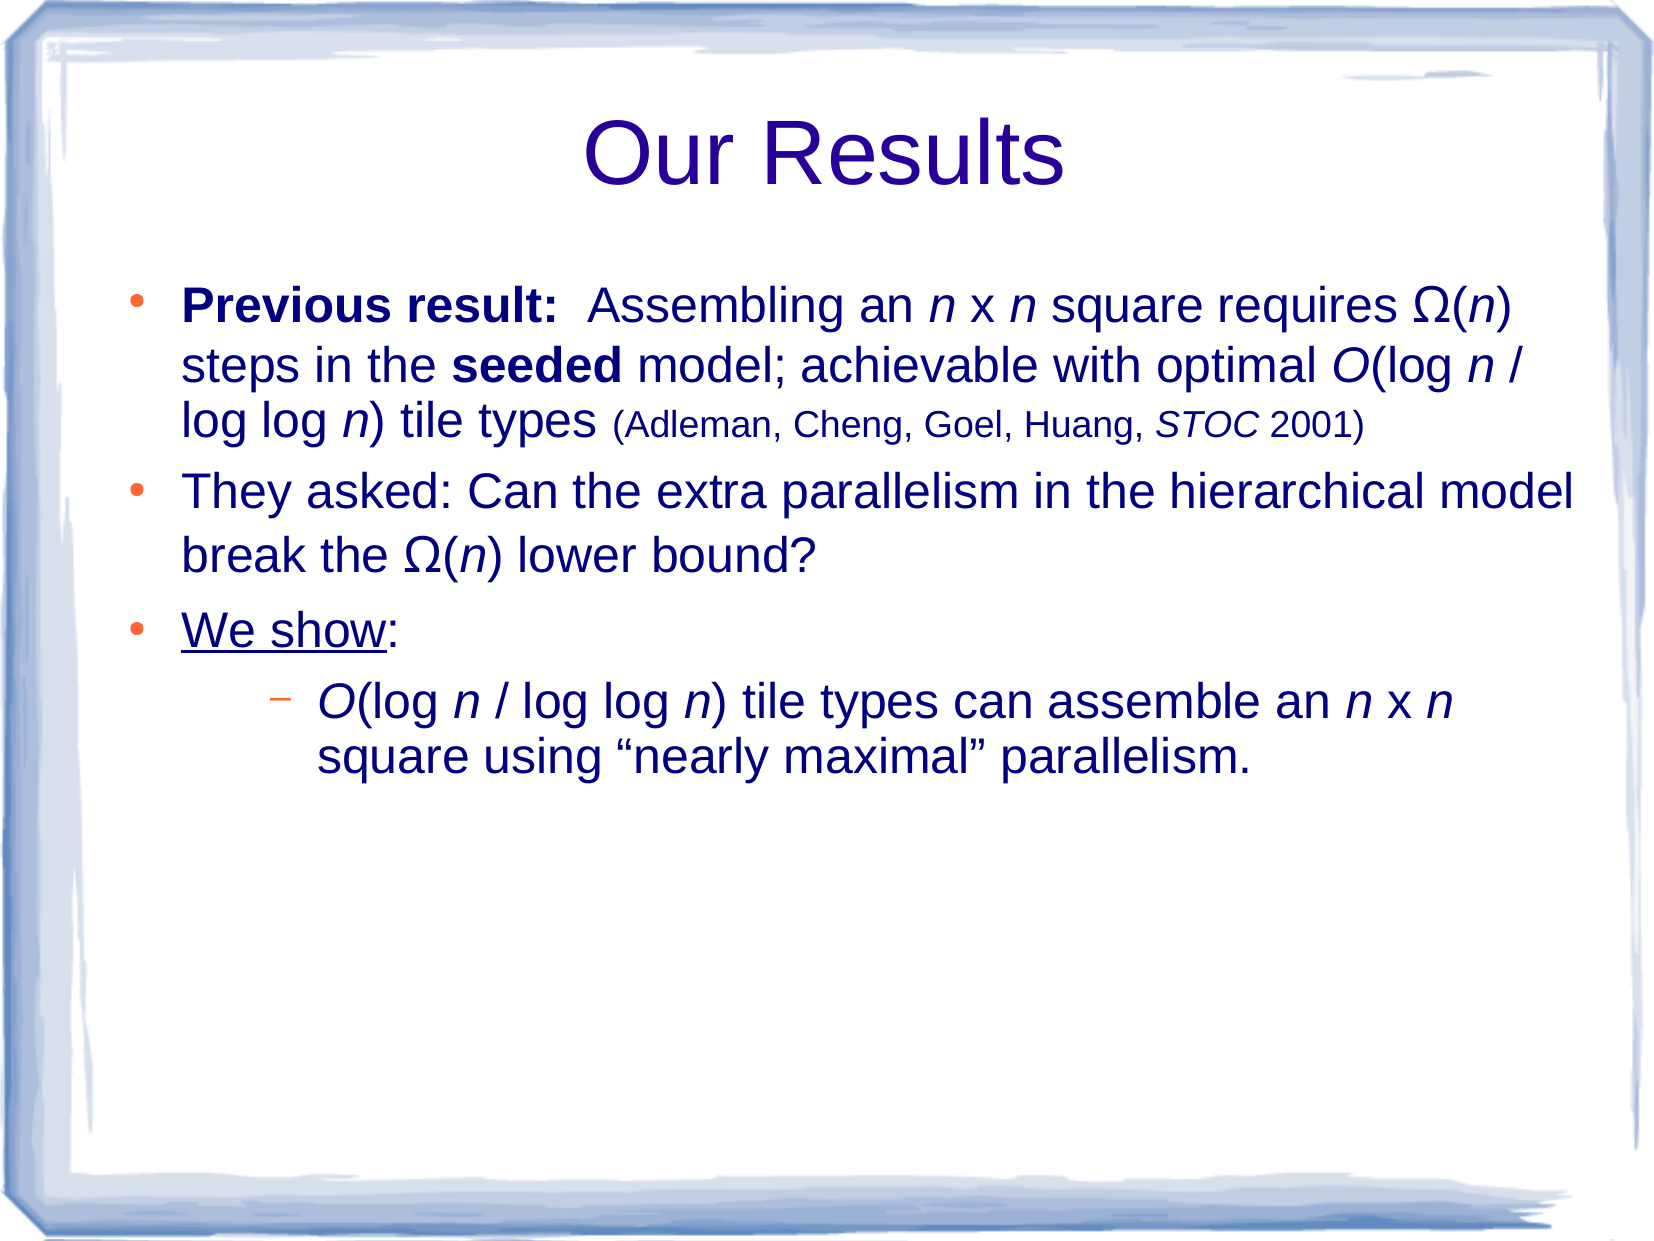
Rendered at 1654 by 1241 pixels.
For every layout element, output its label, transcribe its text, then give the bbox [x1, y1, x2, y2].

picture [0, 0, 1654, 1241]
list Previous result: Assembling an n x n square requires Ω(n) steps in the seeded model; achievable with optimal O(log n / log log n) tile types (Adleman, Cheng, Goel, Huang, STOC 2001) They asked: Can the extra parallelism in the hierarchical model break the Ω(n) lower bound? We show: O(log n / log log n) tile types can assemble an n x n square using “nearly maximal” parallelism. [110, 268, 1591, 801]
title Our Results [56, 49, 1594, 257]
